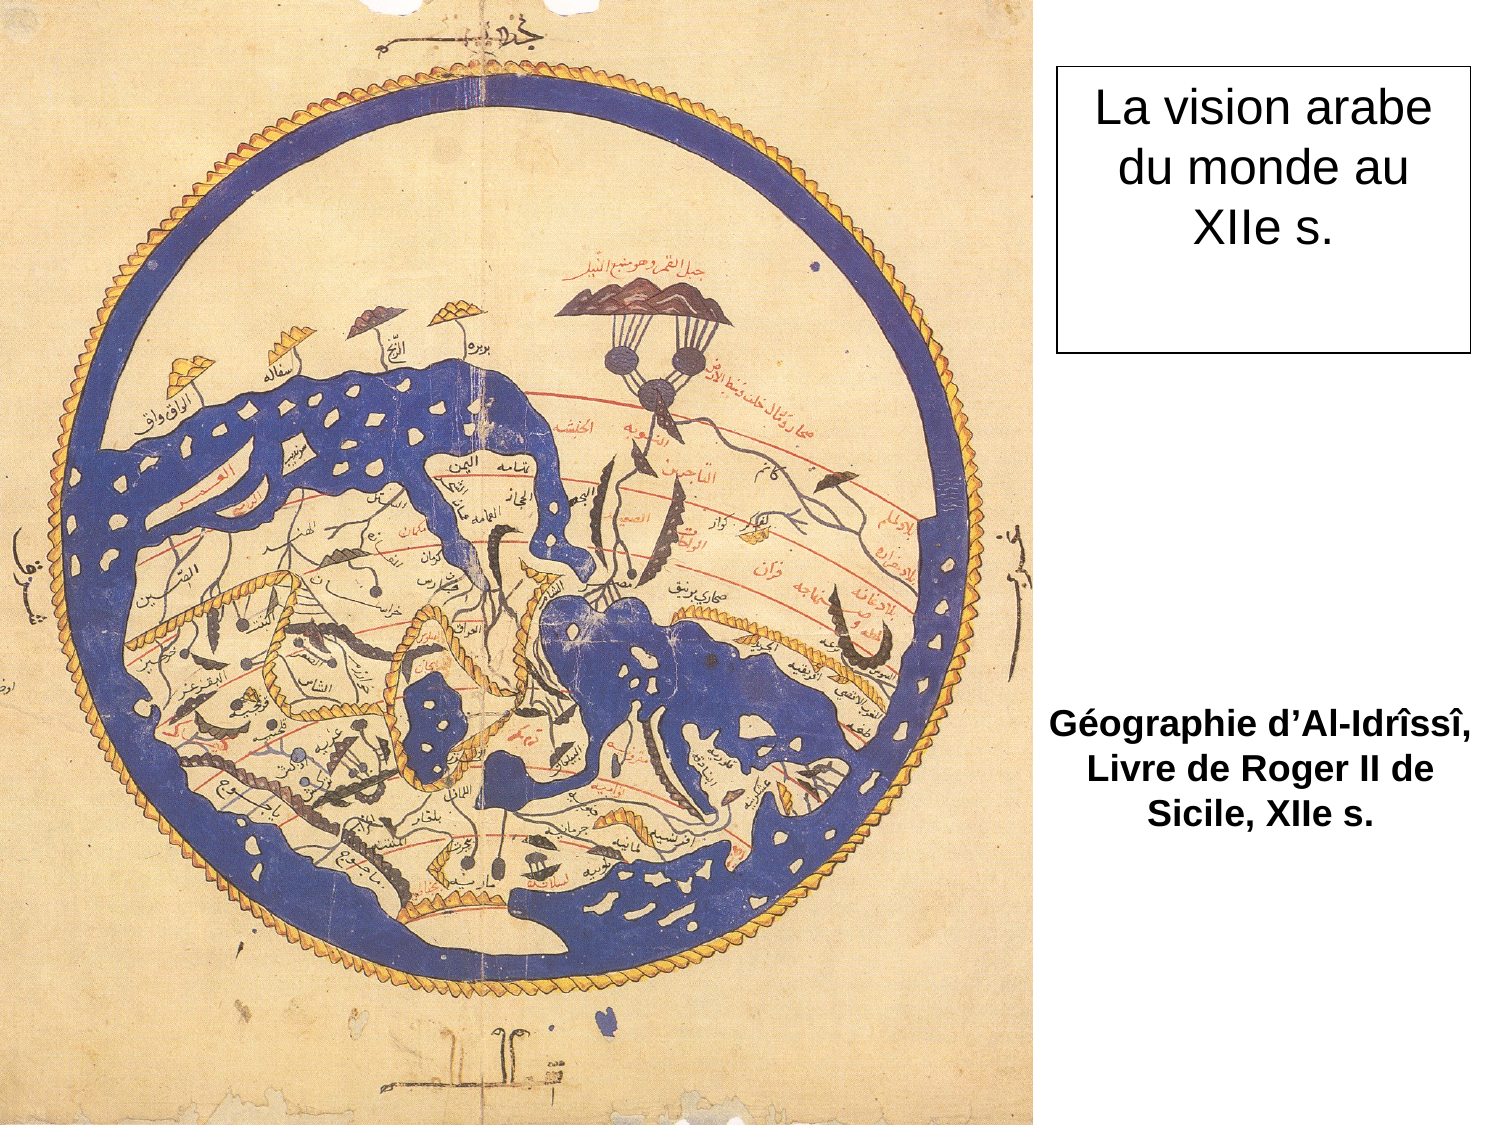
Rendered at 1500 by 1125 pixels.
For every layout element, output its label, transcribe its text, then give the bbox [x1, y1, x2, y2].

text_box Géographie d’Al-Idrîssî, Livre de Roger II de Sicile, XIIe s. [1033, 670, 1500, 842]
picture [0, 0, 1033, 1125]
text_box La vision arabe du monde au XIIe s. [1056, 66, 1471, 354]
